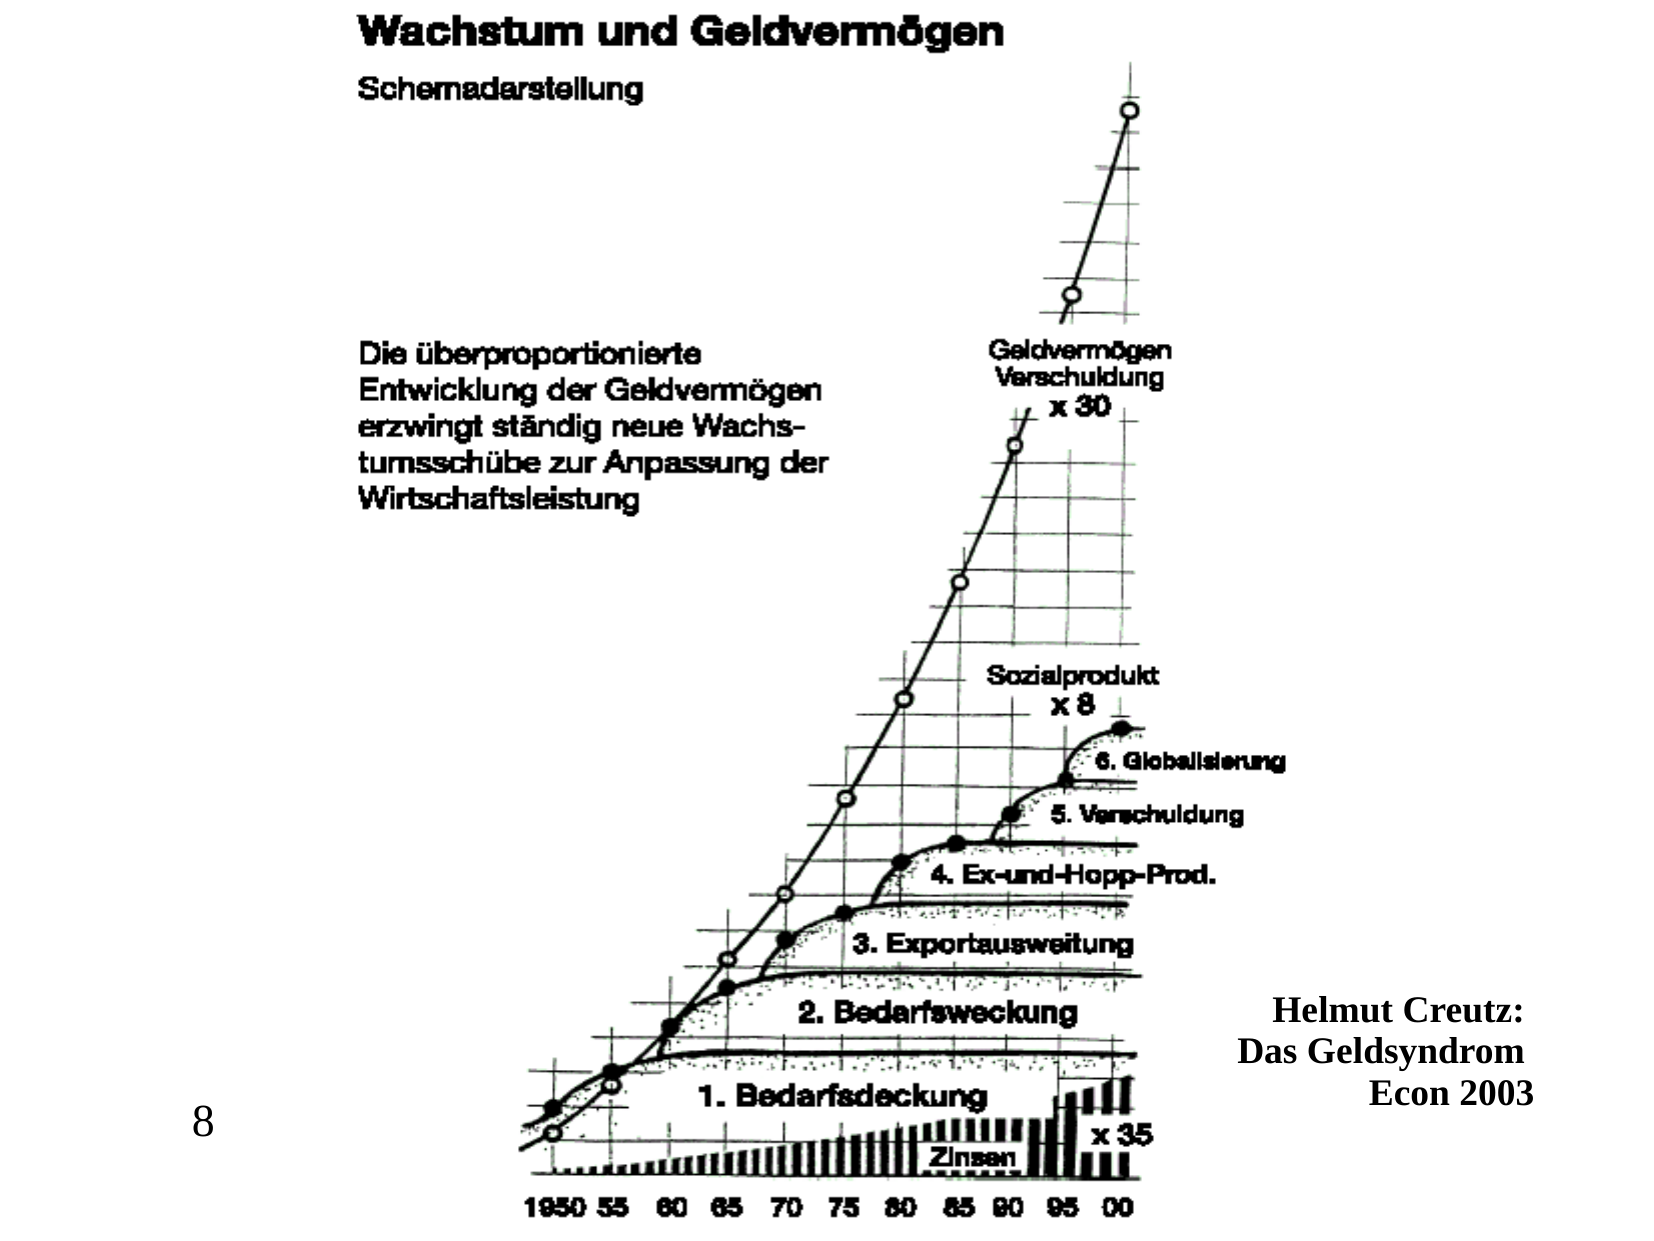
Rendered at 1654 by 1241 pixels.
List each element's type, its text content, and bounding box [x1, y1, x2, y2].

picture [345, 0, 1308, 1241]
text_box Helmut Creutz: Das Geldsyndrom Econ 2003 [1222, 981, 1577, 1123]
text_box <Foliennummer> [177, 1088, 528, 1154]
